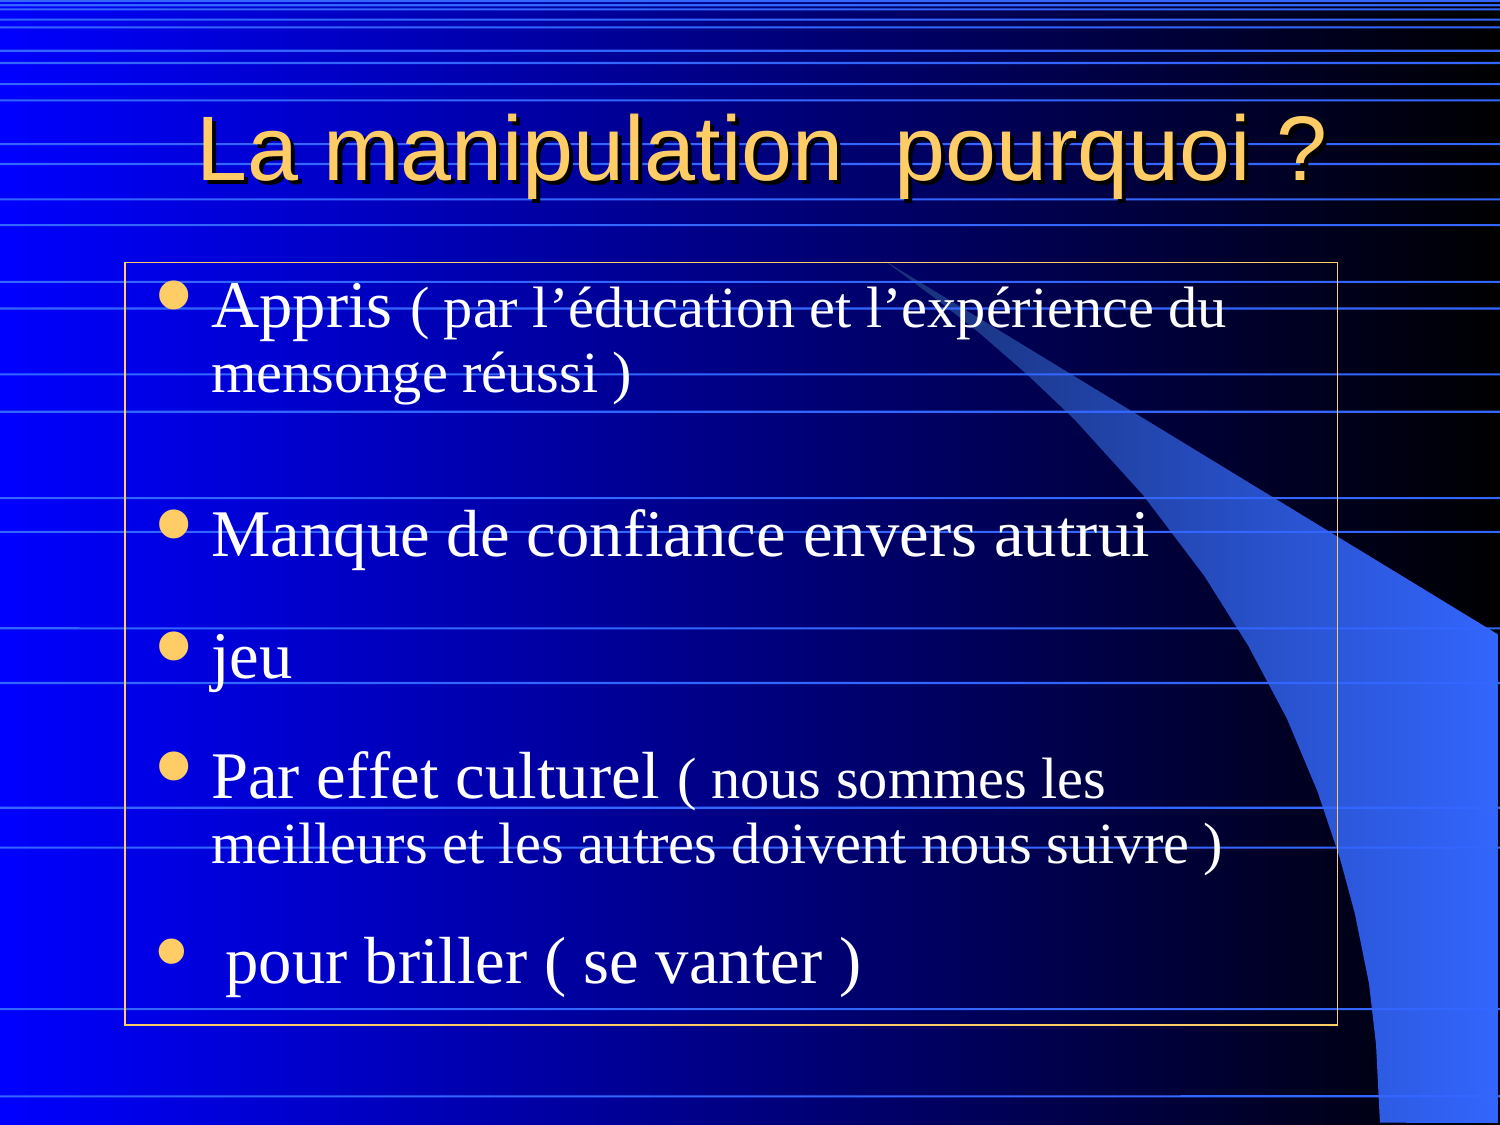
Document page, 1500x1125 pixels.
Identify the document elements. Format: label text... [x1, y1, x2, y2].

list Appris ( par l’éducation et l’expérience du mensonge réussi ) Manque de confiance envers autrui jeu Par effet culturel ( nous sommes les meilleurs et les autres doivent nous suivre ) pour briller ( se vanter ) [124, 262, 1338, 1026]
title La manipulation pourquoi ? [99, 49, 1426, 238]
